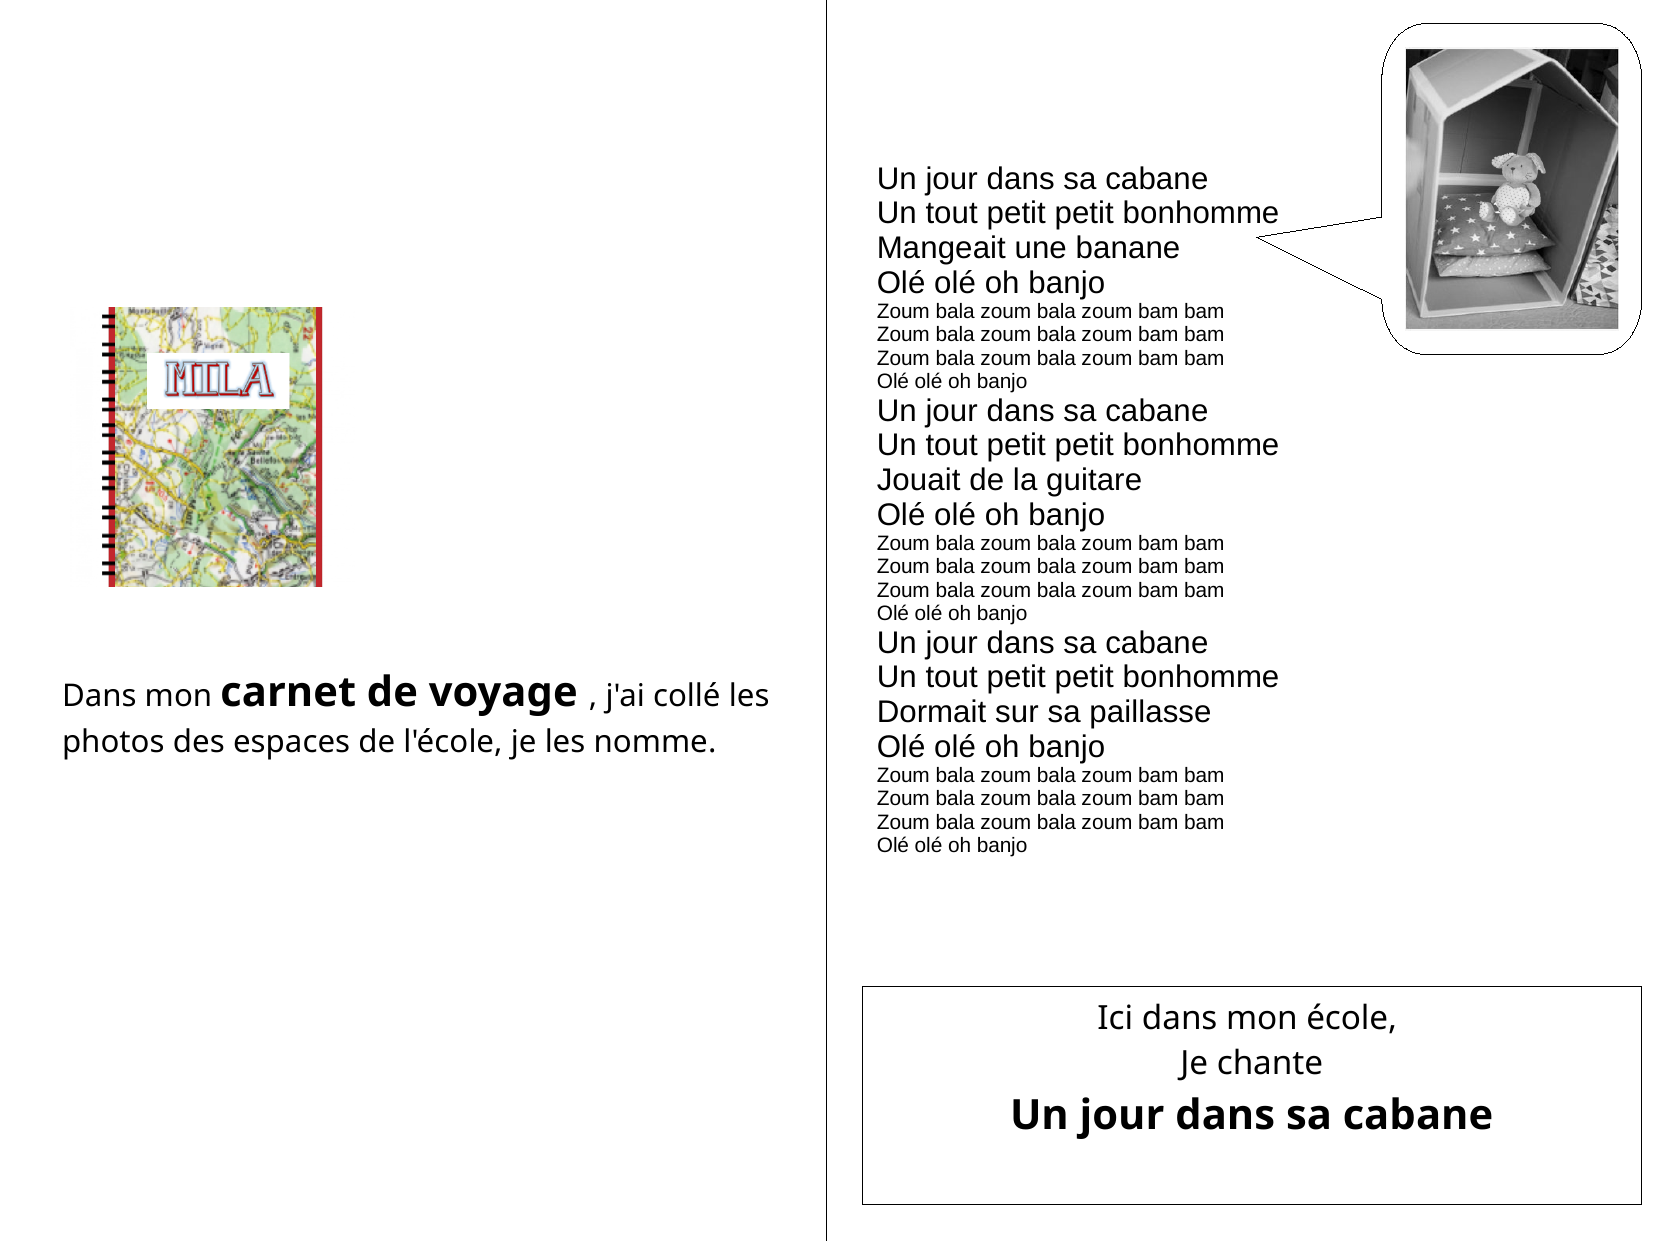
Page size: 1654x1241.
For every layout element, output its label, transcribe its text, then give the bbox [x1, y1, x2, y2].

picture [70, 307, 355, 587]
text_box Dans mon carnet de voyage , j'ai collé les photos des espaces de l'école, je les nomme. [47, 654, 804, 926]
text_box Ici dans mon école, Je chante Un jour dans sa cabane [862, 986, 1642, 1205]
picture [1405, 47, 1619, 331]
text_box Un jour dans sa cabane Un tout petit petit bonhomme Mangeait une banane Olé olé oh banjo Zoum bala zoum bala zoum bam bam Zoum bala zoum bala zoum bam bam Zoum bala zoum bala zoum bam bam Olé olé oh banjo Un jour dans sa cabane Un tout petit petit bonhomme Jouait de la guitare Olé olé oh banjo Zoum bala zoum bala zoum bam bam Zoum bala zoum bala zoum bam bam Zoum bala zoum bala zoum bam bam Olé olé oh banjo Un jour dans sa cabane Un tout petit petit bonhomme Dormait sur sa paillasse Olé olé oh banjo Zoum bala zoum bala zoum bam bam Zoum bala zoum bala zoum bam bam Zoum bala zoum bala zoum bam bam Olé olé oh banjo [862, 153, 1583, 972]
